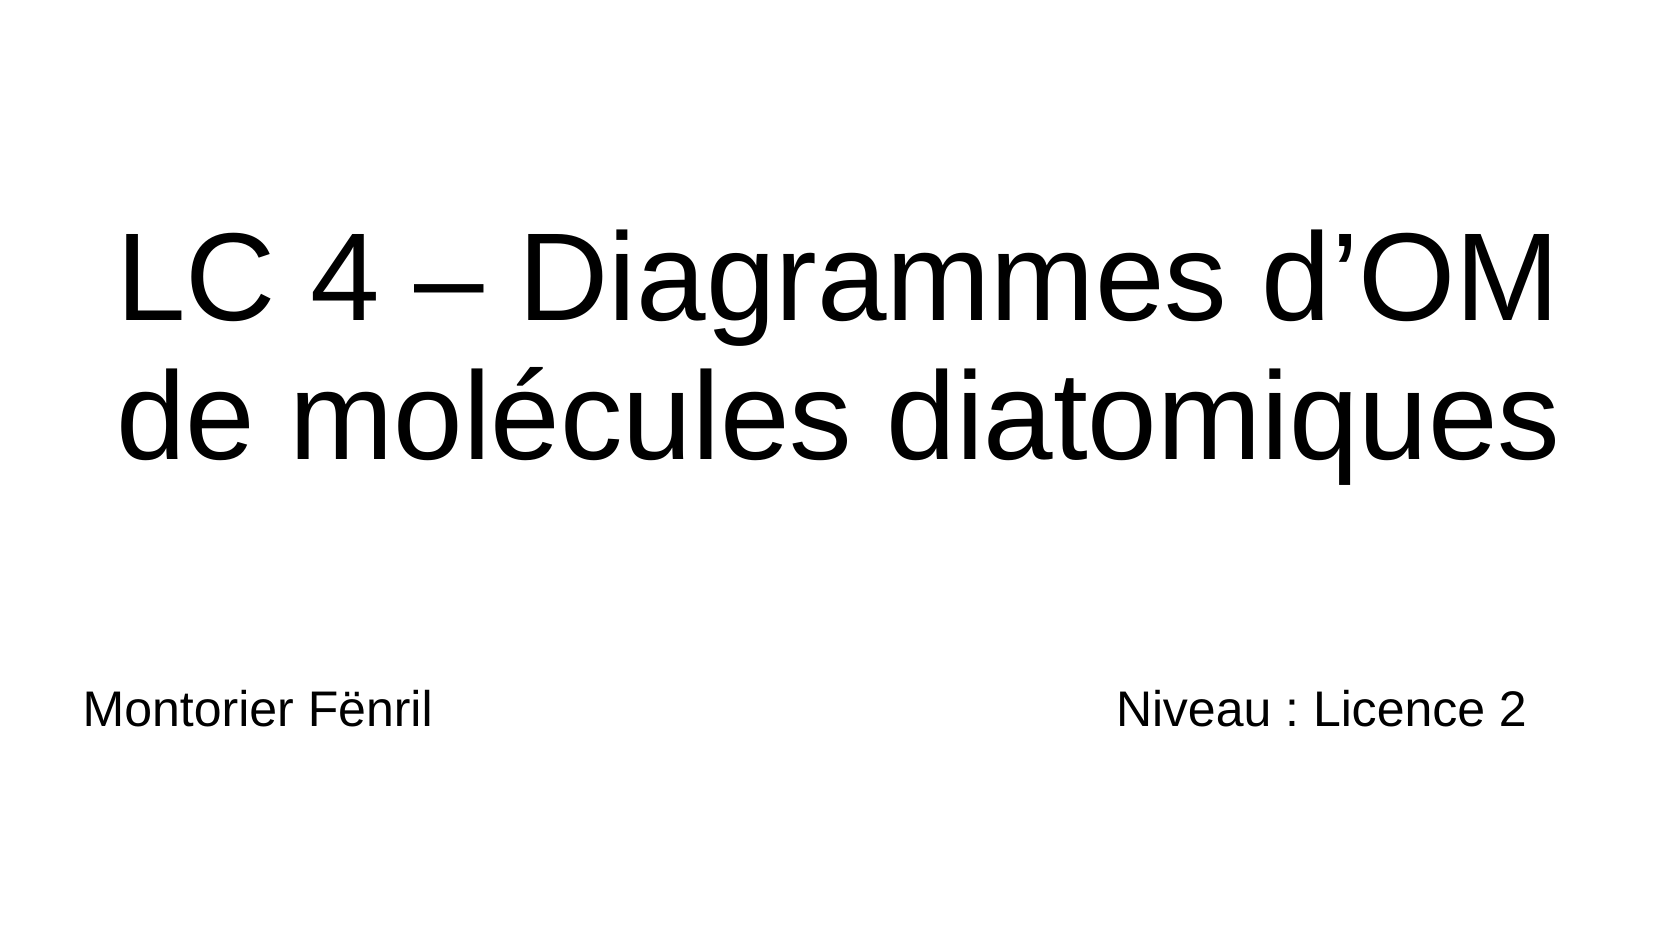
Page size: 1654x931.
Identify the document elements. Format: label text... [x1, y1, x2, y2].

subtitle Montorier Fënril Niveau : Licence 2 [82, 661, 1571, 758]
title LC 4 – Diagrammes d’OM de molécules diatomiques [94, 136, 1583, 557]
